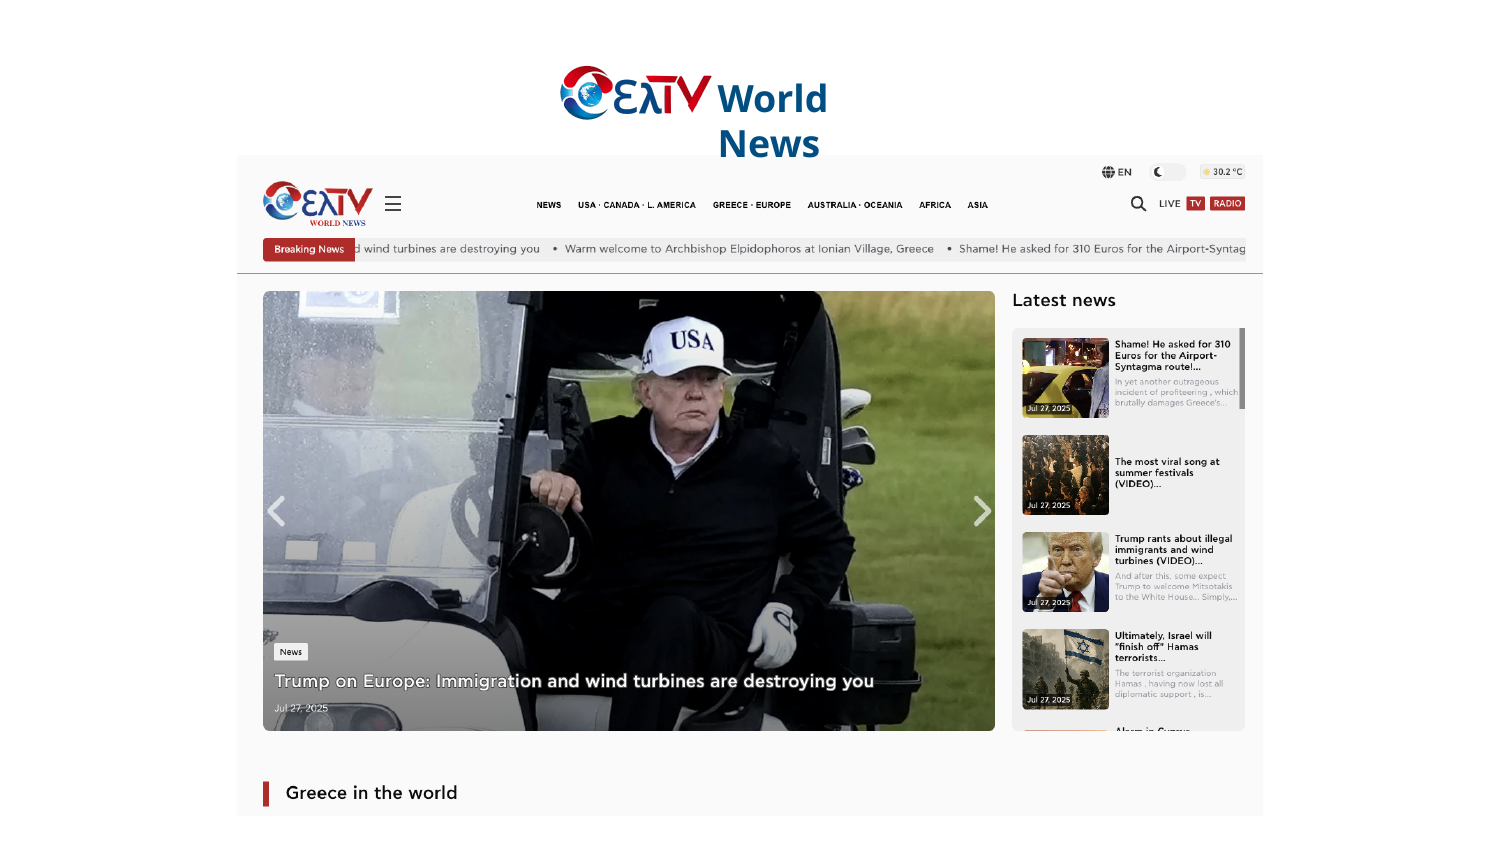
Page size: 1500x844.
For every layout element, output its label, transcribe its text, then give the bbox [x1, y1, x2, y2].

text_box World News [702, 59, 940, 180]
picture [560, 65, 712, 121]
picture [237, 155, 1263, 816]
